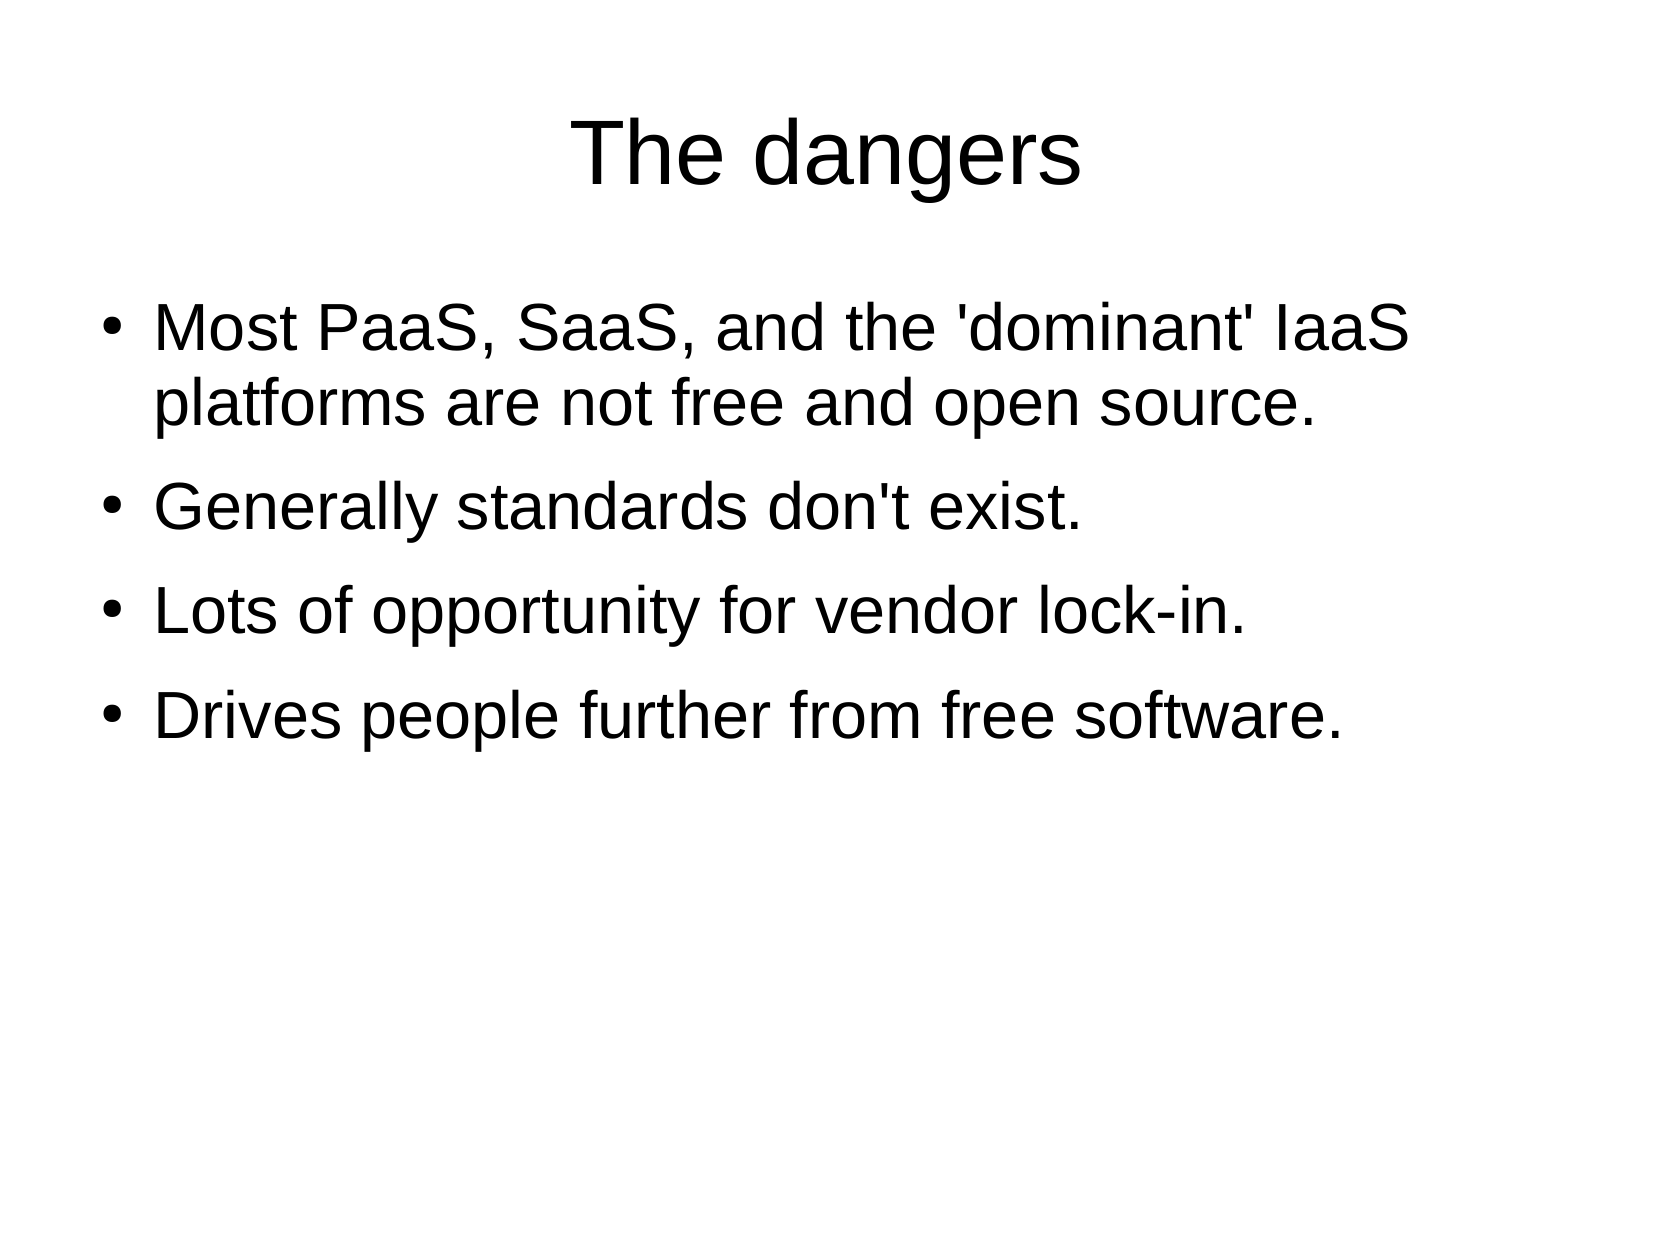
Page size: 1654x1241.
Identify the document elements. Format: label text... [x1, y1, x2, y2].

list Most PaaS, SaaS, and the 'dominant' IaaS platforms are not free and open source. Generally standards don't exist. Lots of opportunity for vendor lock-in. Drives people further from free software. [82, 290, 1571, 1109]
title The dangers [82, 49, 1571, 257]
